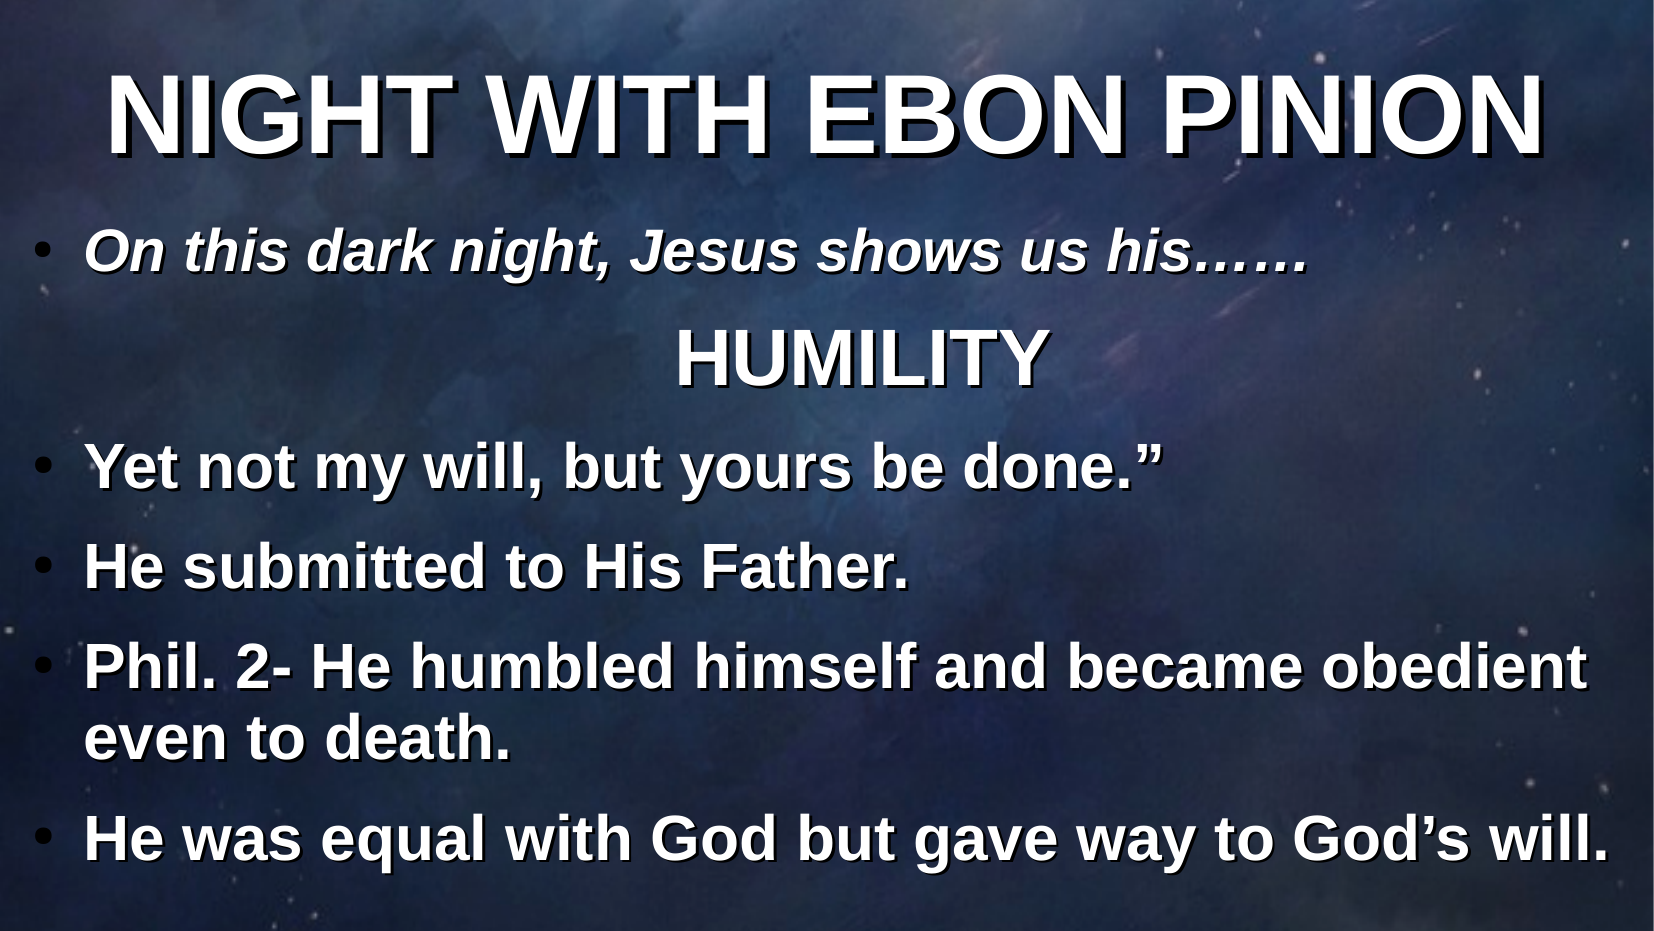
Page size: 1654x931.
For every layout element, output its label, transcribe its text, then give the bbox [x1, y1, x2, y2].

title NIGHT WITH EBON PINION [82, 37, 1571, 193]
list On this dark night, Jesus shows us his…… HUMILITY Yet not my will, but yours be done.” He submitted to His Father. Phil. 2- He humbled himself and became obedient even to death. He was equal with God but gave way to God’s will. [15, 217, 1643, 931]
picture [0, 0, 1654, 931]
